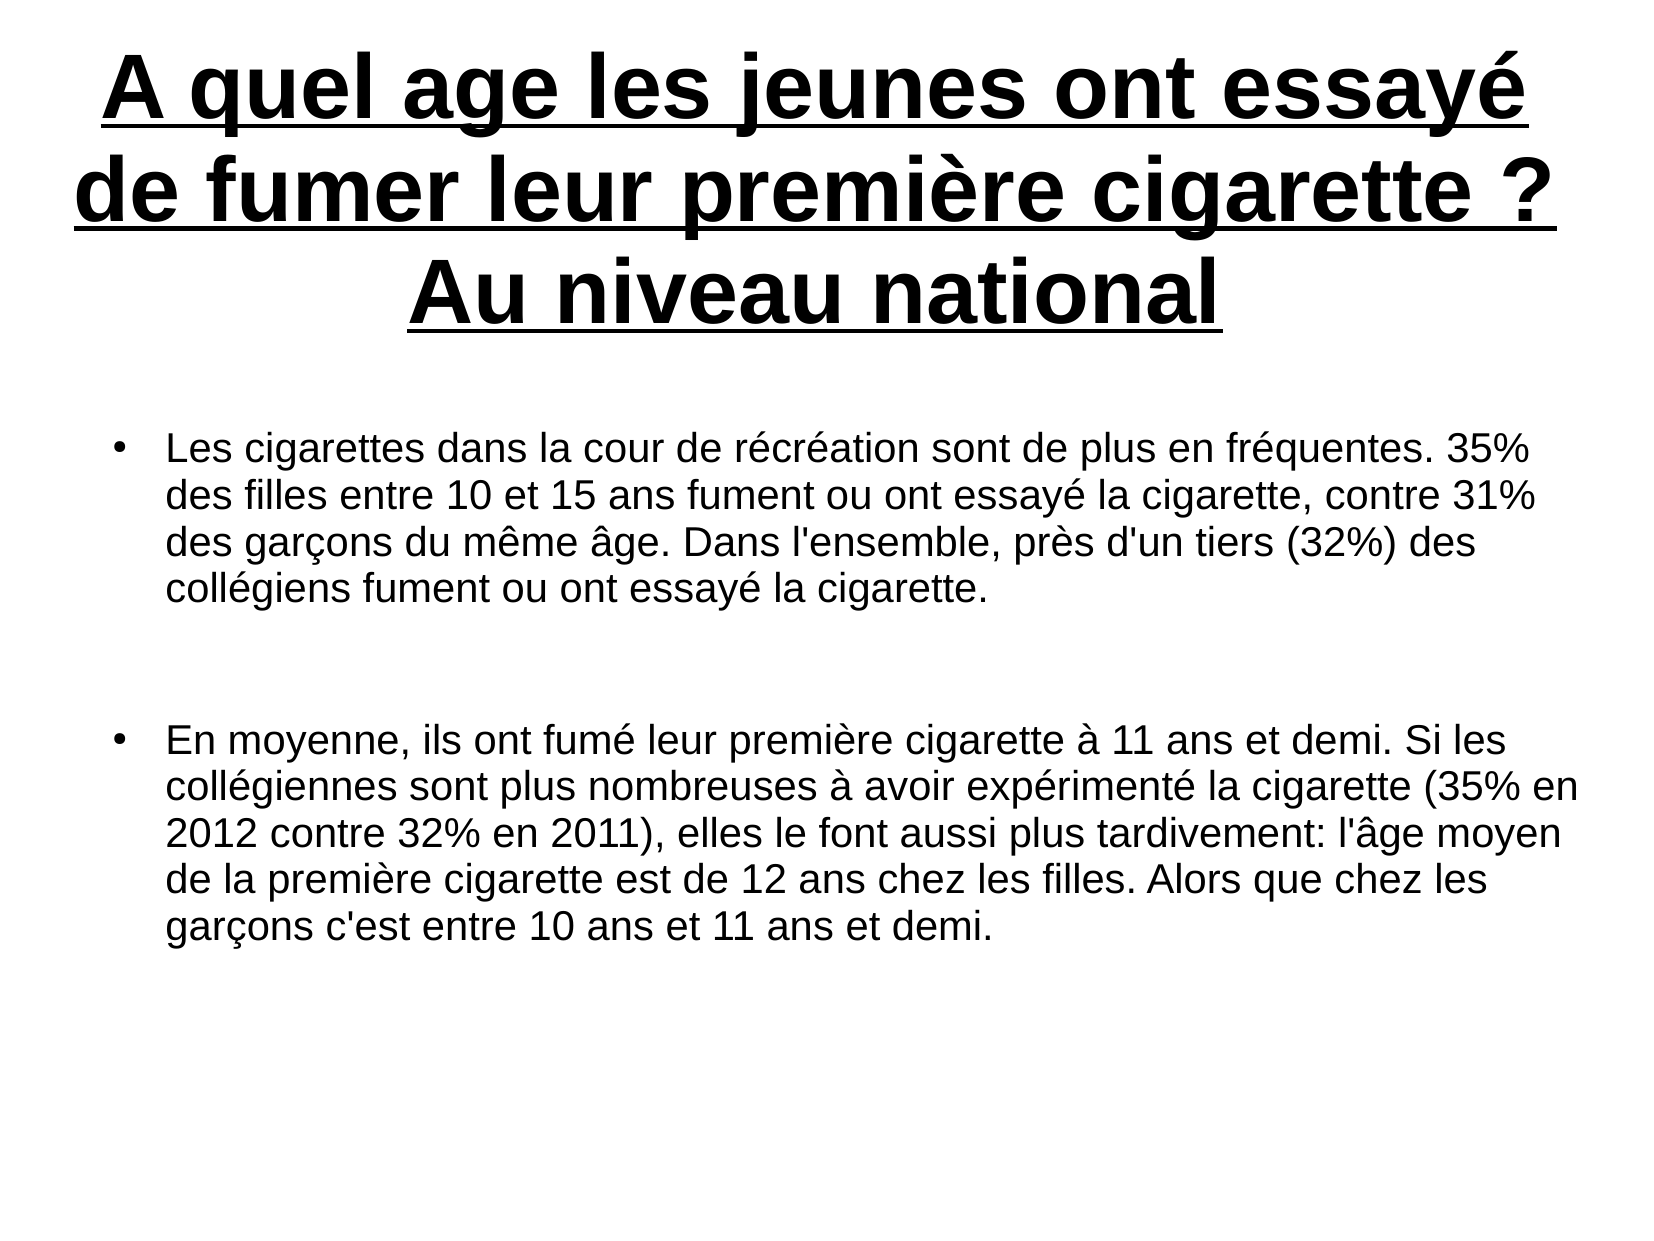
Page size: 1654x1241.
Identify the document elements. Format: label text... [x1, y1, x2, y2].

list Les cigarettes dans la cour de récréation sont de plus en fréquentes. 35% des filles entre 10 et 15 ans fument ou ont essayé la cigarette, contre 31% des garçons du même âge. Dans l'ensemble, près d'un tiers (32%) des collégiens fument ou ont essayé la cigarette. En moyenne, ils ont fumé leur première cigarette à 11 ans et demi. Si les collégiennes sont plus nombreuses à avoir expérimenté la cigarette (35% en 2012 contre 32% en 2011), elles le font aussi plus tardivement: l'âge moyen de la première cigarette est de 12 ans chez les filles. Alors que chez les garçons c'est entre 10 ans et 11 ans et demi. [94, 425, 1583, 1241]
title A quel age les jeunes ont essayé de fumer leur première cigarette ? Au niveau national [70, 35, 1560, 344]
